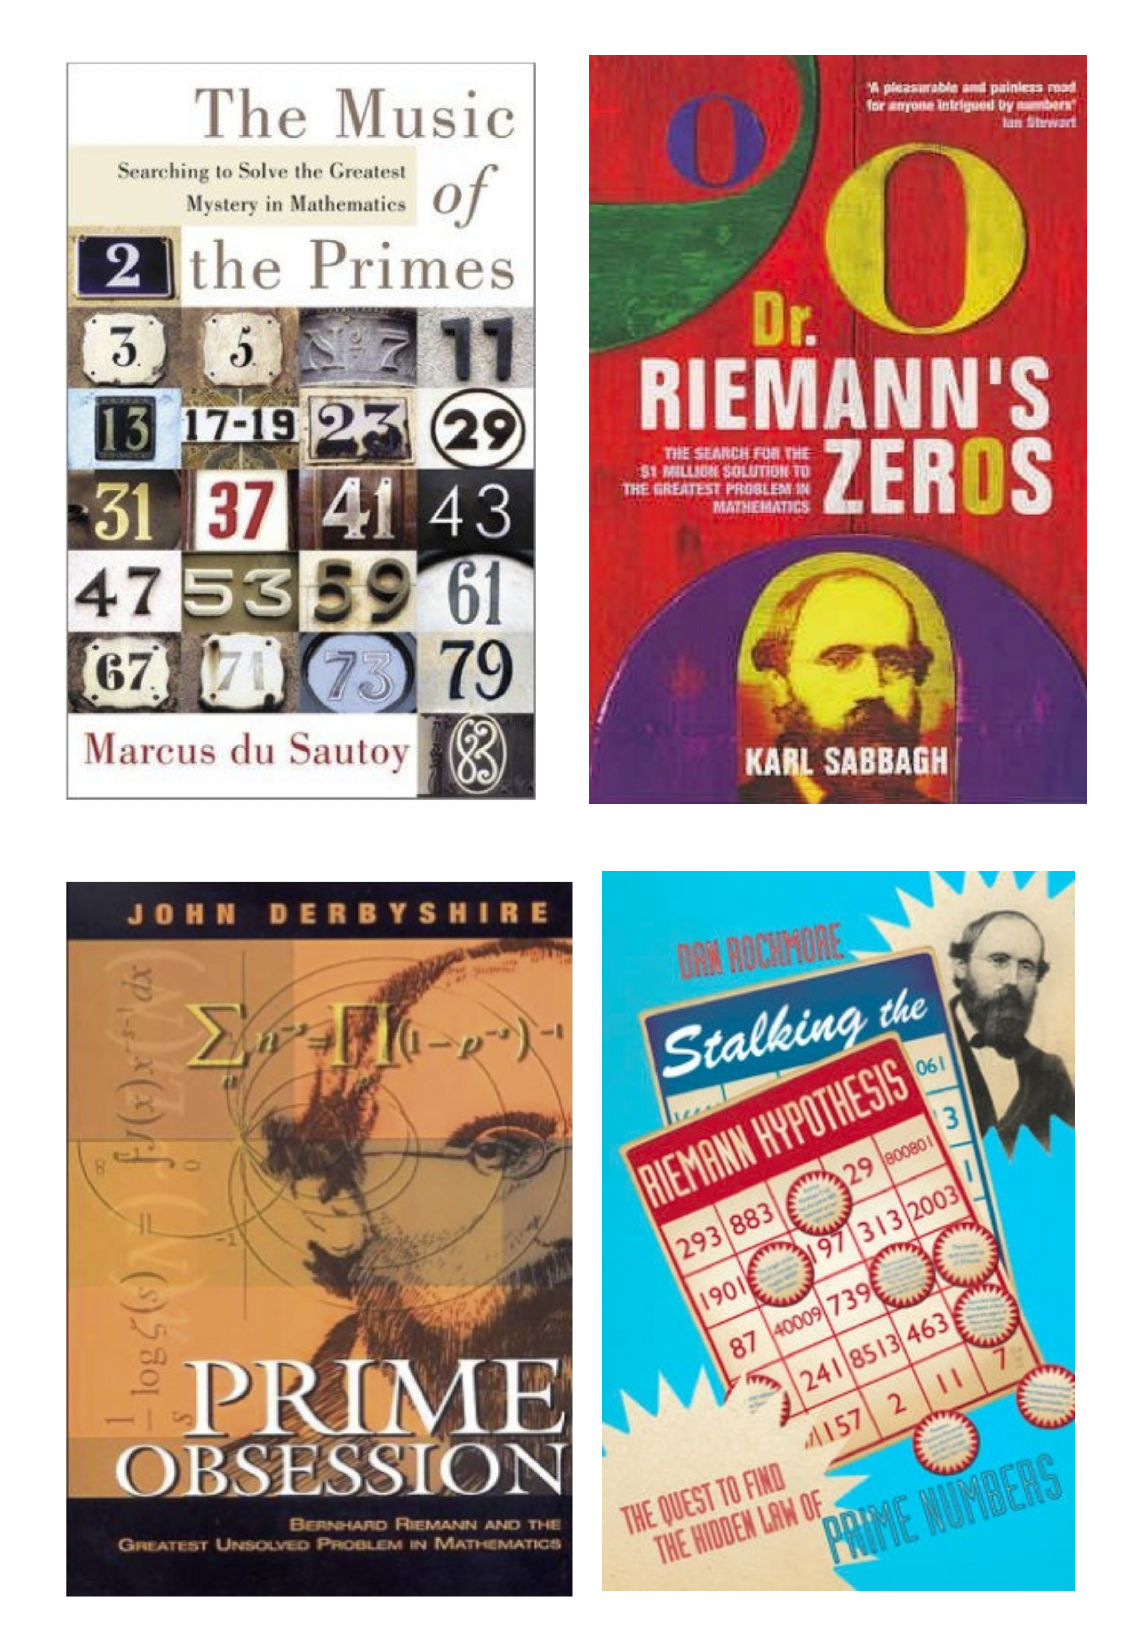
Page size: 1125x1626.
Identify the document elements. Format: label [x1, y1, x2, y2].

picture [23, 871, 1075, 1607]
picture [35, 47, 567, 815]
picture [589, 55, 1087, 804]
